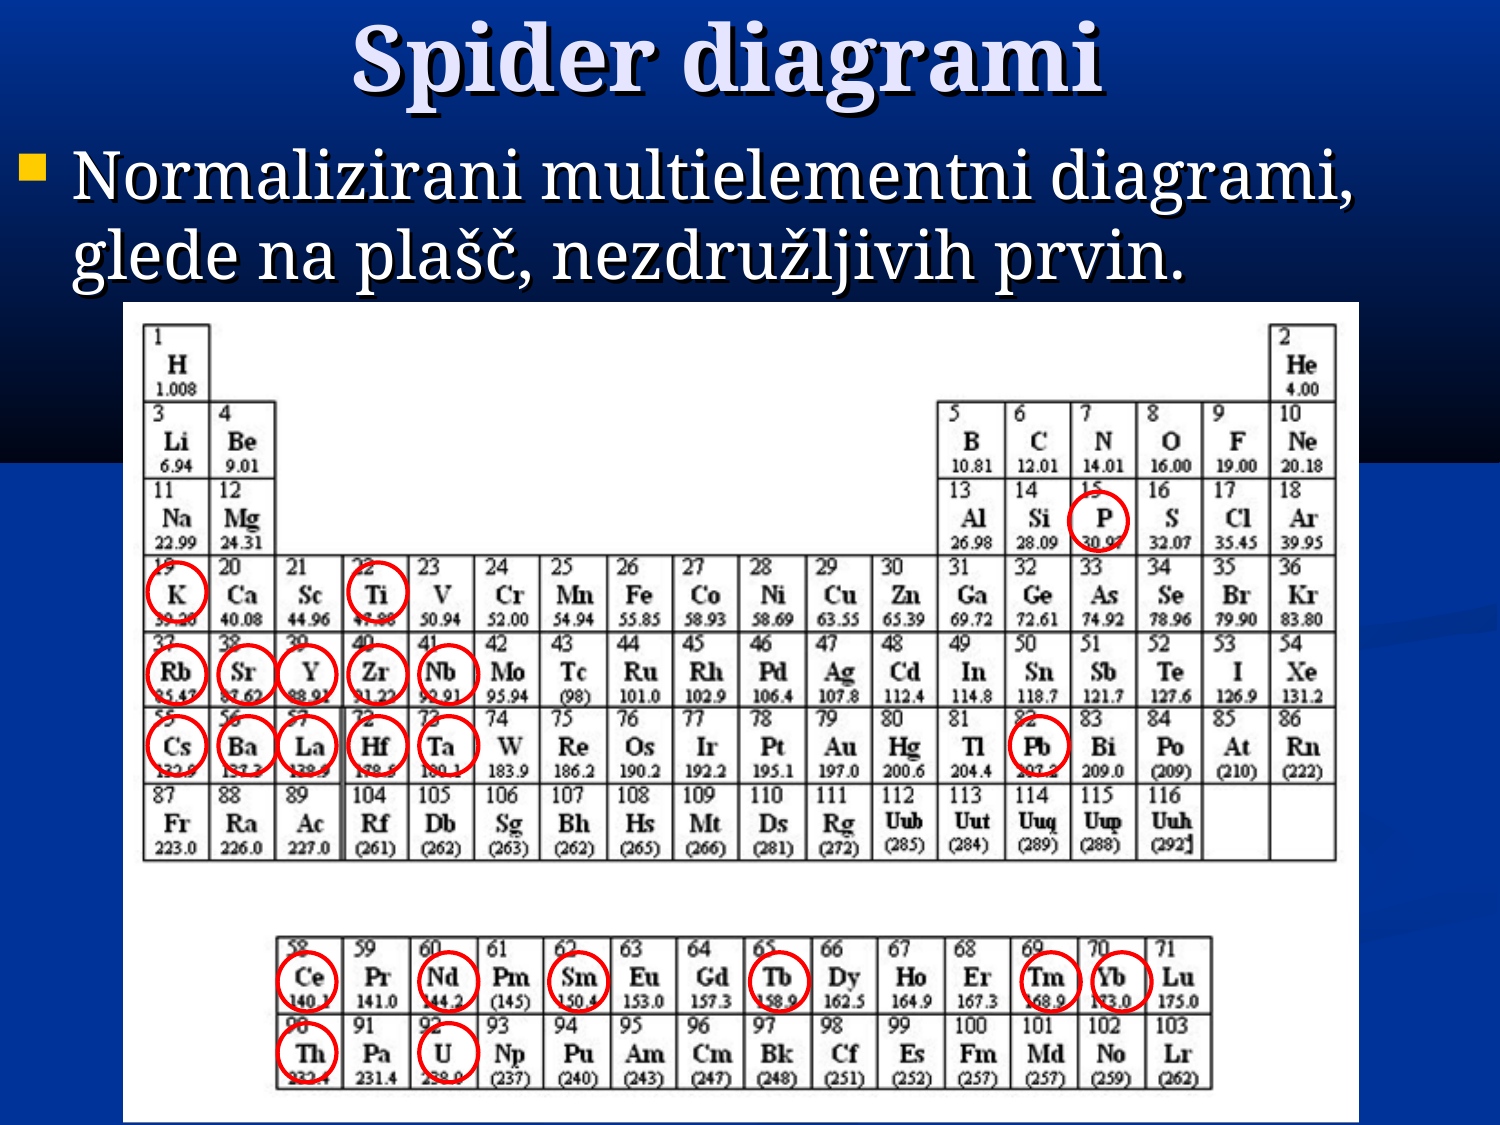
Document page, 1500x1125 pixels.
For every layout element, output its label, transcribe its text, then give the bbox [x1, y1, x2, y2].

list Normalizirani multielementni diagrami, glede na plašč, nezdružljivih prvin. [0, 125, 1500, 1074]
title Spider diagrami [64, 0, 1415, 125]
picture [123, 302, 1359, 1125]
